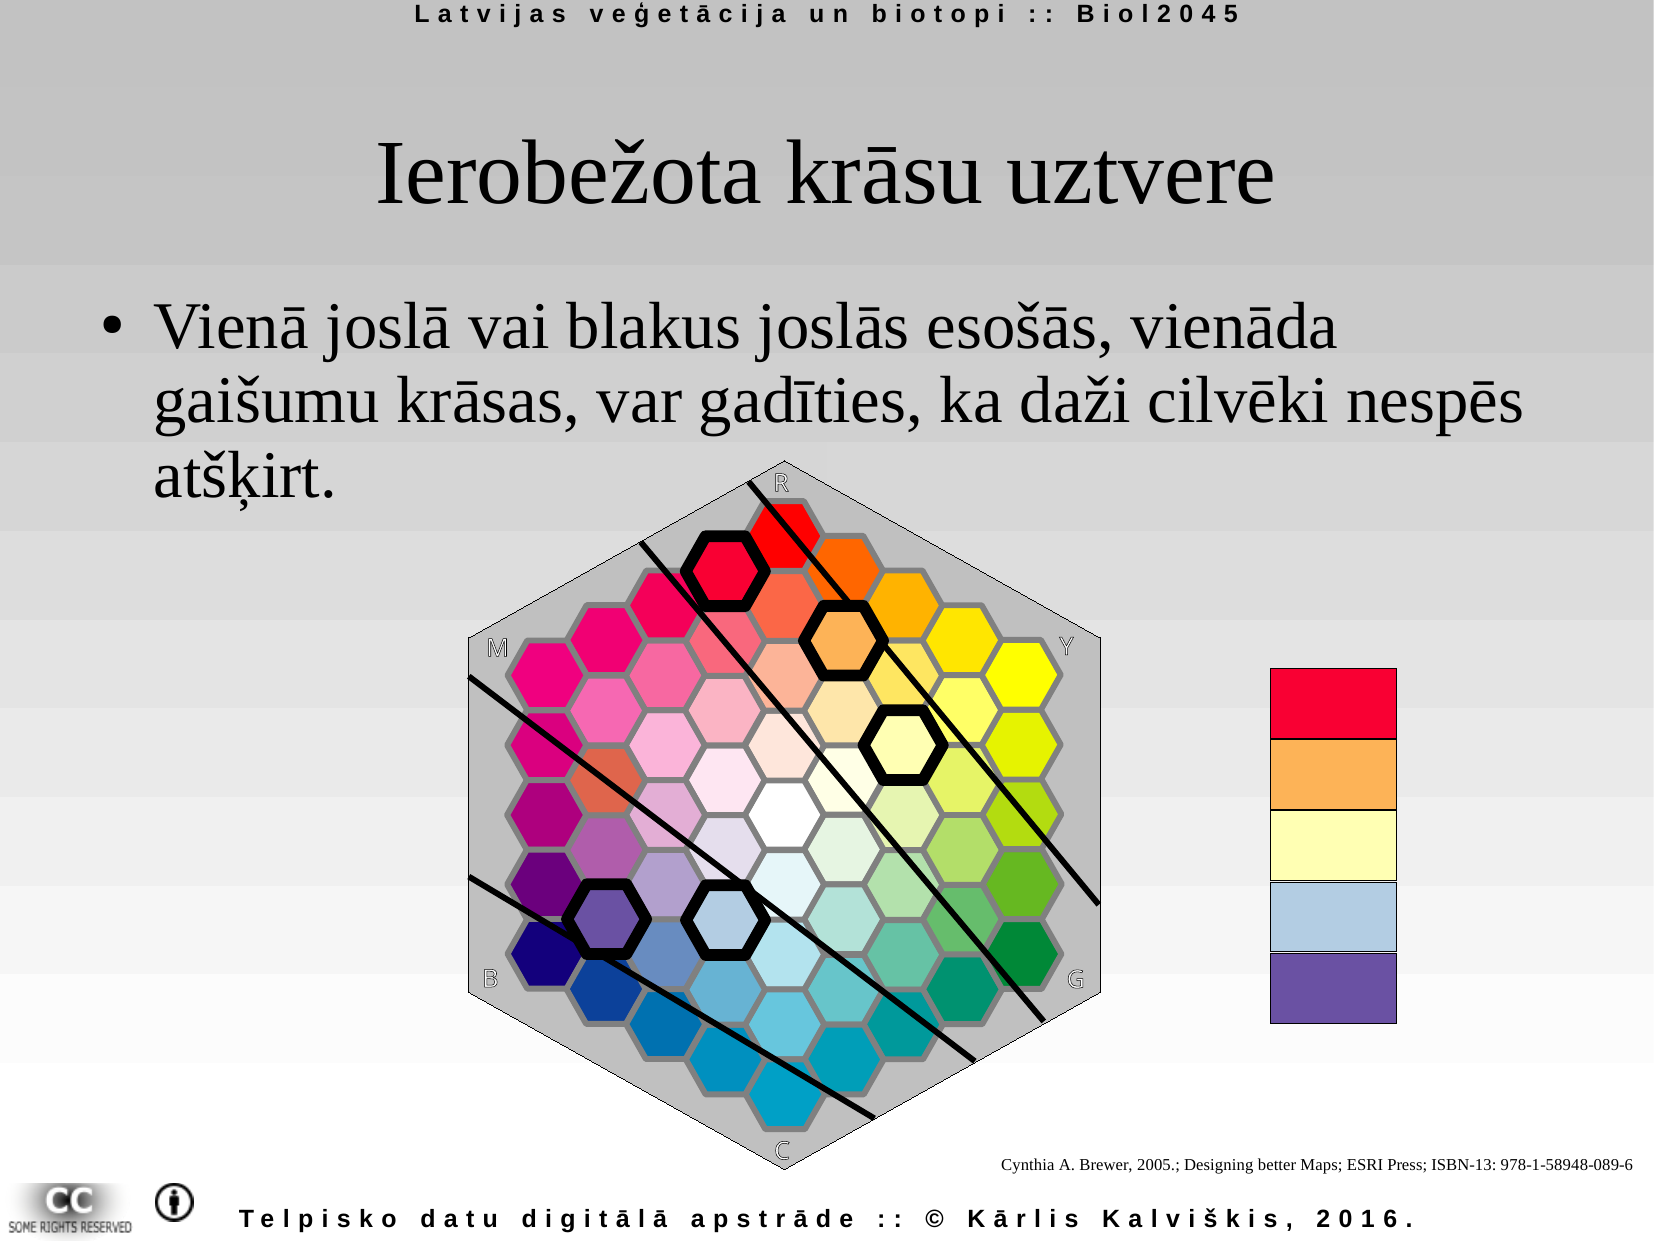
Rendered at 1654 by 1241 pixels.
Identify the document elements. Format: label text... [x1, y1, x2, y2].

title Ierobežota krāsu uztvere [29, 49, 1625, 296]
text_box M [486, 629, 510, 660]
text_box R [773, 464, 797, 495]
text_box C [774, 1132, 792, 1162]
text_box B [482, 960, 500, 990]
text_box [873, 1113, 886, 1119]
text_box Cynthia A. Brewer, 2005.; Designing better Maps; ESRI Press; ISBN-13: 978-1-58948-089-6 [1005, 1154, 1635, 1174]
text_box Y [1059, 628, 1084, 658]
text_box G [1066, 961, 1087, 991]
list Vienā joslā vai blakus joslās esošās, vienāda gaišumu krāsas, var gadīties, ka daži cilvēki nespēs atšķirt. [82, 289, 1571, 1113]
picture [0, 0, 1654, 1241]
text_box [683, 1113, 871, 1170]
